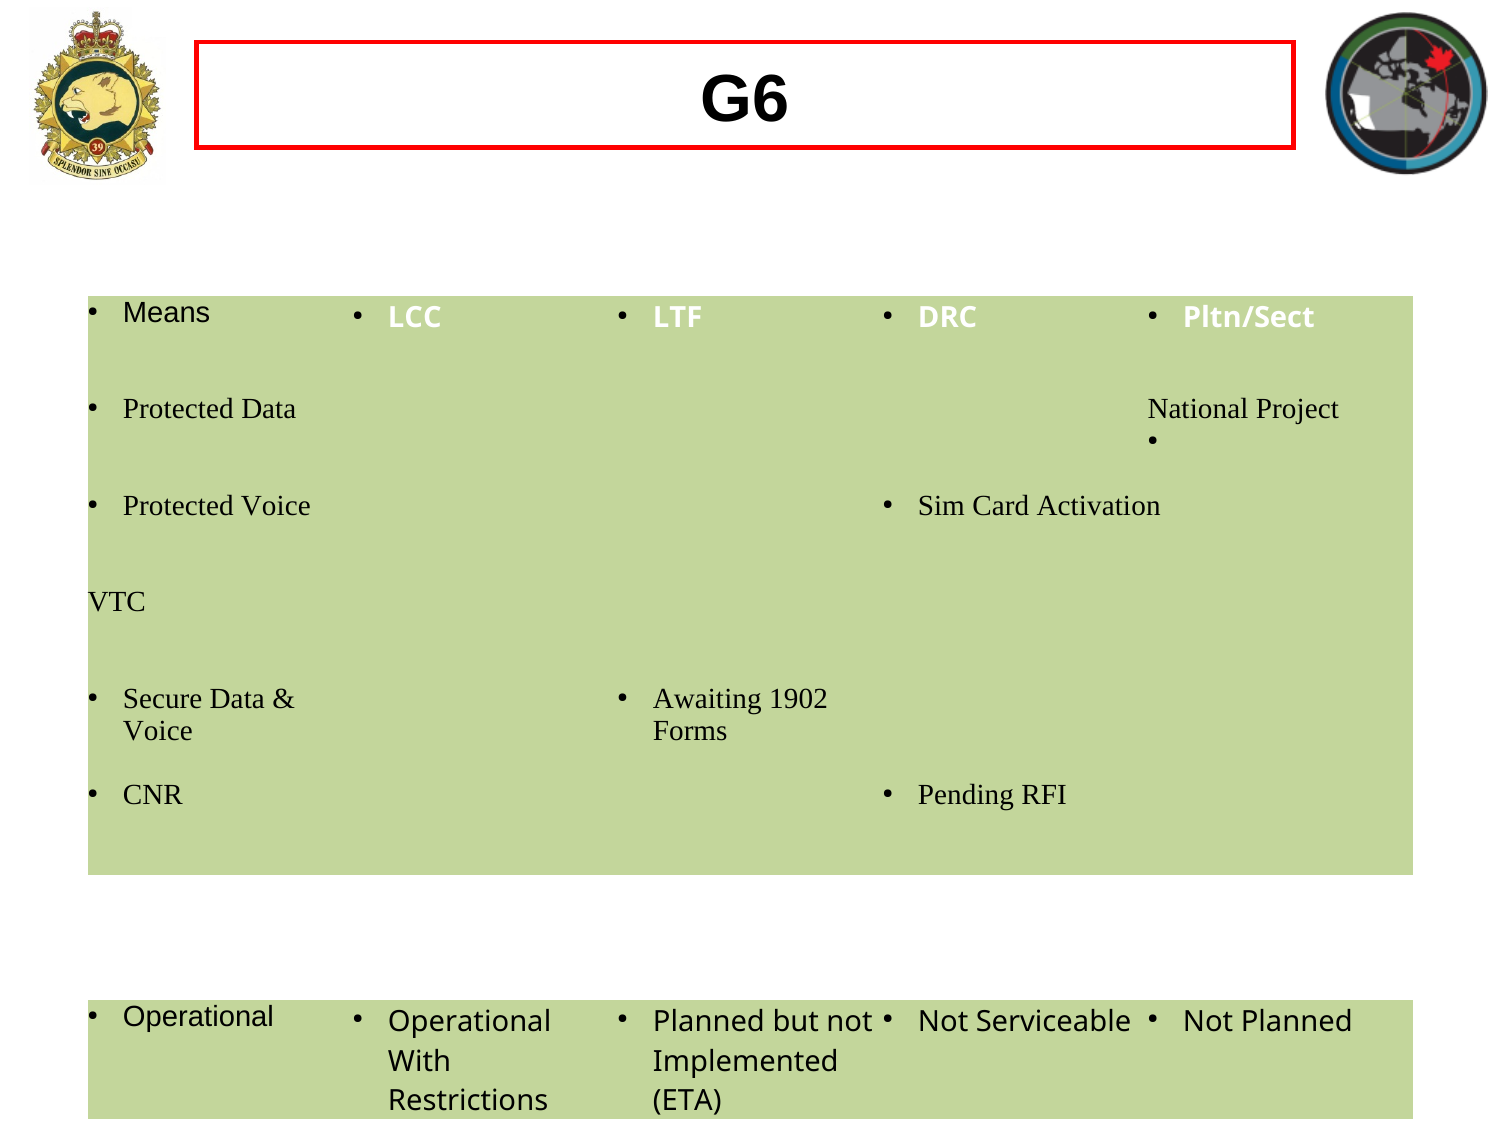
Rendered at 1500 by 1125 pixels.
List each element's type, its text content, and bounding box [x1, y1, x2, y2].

table_cell Protected Voice [88, 489, 353, 586]
table_cell Awaiting 1902 Forms [617, 682, 882, 779]
table_header Not Serviceable [882, 1000, 1147, 1119]
table_header LCC [353, 296, 617, 393]
table_cell [353, 393, 617, 489]
table_cell Sim Card Activation [882, 489, 1413, 586]
table_cell [353, 779, 617, 875]
table_header Not Planned [1147, 1000, 1413, 1119]
table_cell CNR [88, 779, 353, 875]
table_header LTF [617, 296, 882, 393]
table_header DRC [882, 296, 1147, 393]
table_cell [353, 489, 617, 586]
table_cell Secure Data & Voice [88, 682, 353, 779]
table_cell [882, 393, 1147, 489]
table_cell [617, 489, 882, 586]
table_cell Pending RFI [882, 779, 1413, 875]
table_cell [353, 586, 1413, 682]
table_cell [617, 779, 882, 875]
table_cell [617, 393, 882, 489]
table_cell [882, 682, 1147, 779]
table_cell VTC [88, 586, 353, 682]
table_cell [353, 682, 617, 779]
table_header Planned but not Implemented (ETA) [617, 1000, 882, 1119]
table_cell National Project [1147, 393, 1413, 489]
table_header Means [88, 296, 353, 393]
table_cell [1147, 682, 1413, 779]
title G6 [196, 42, 1294, 148]
table_header Pltn/Sect [1147, 296, 1413, 393]
table_header Operational [88, 1000, 353, 1119]
table_cell Protected Data [88, 393, 353, 489]
table_header Operational With Restrictions [353, 1000, 617, 1119]
